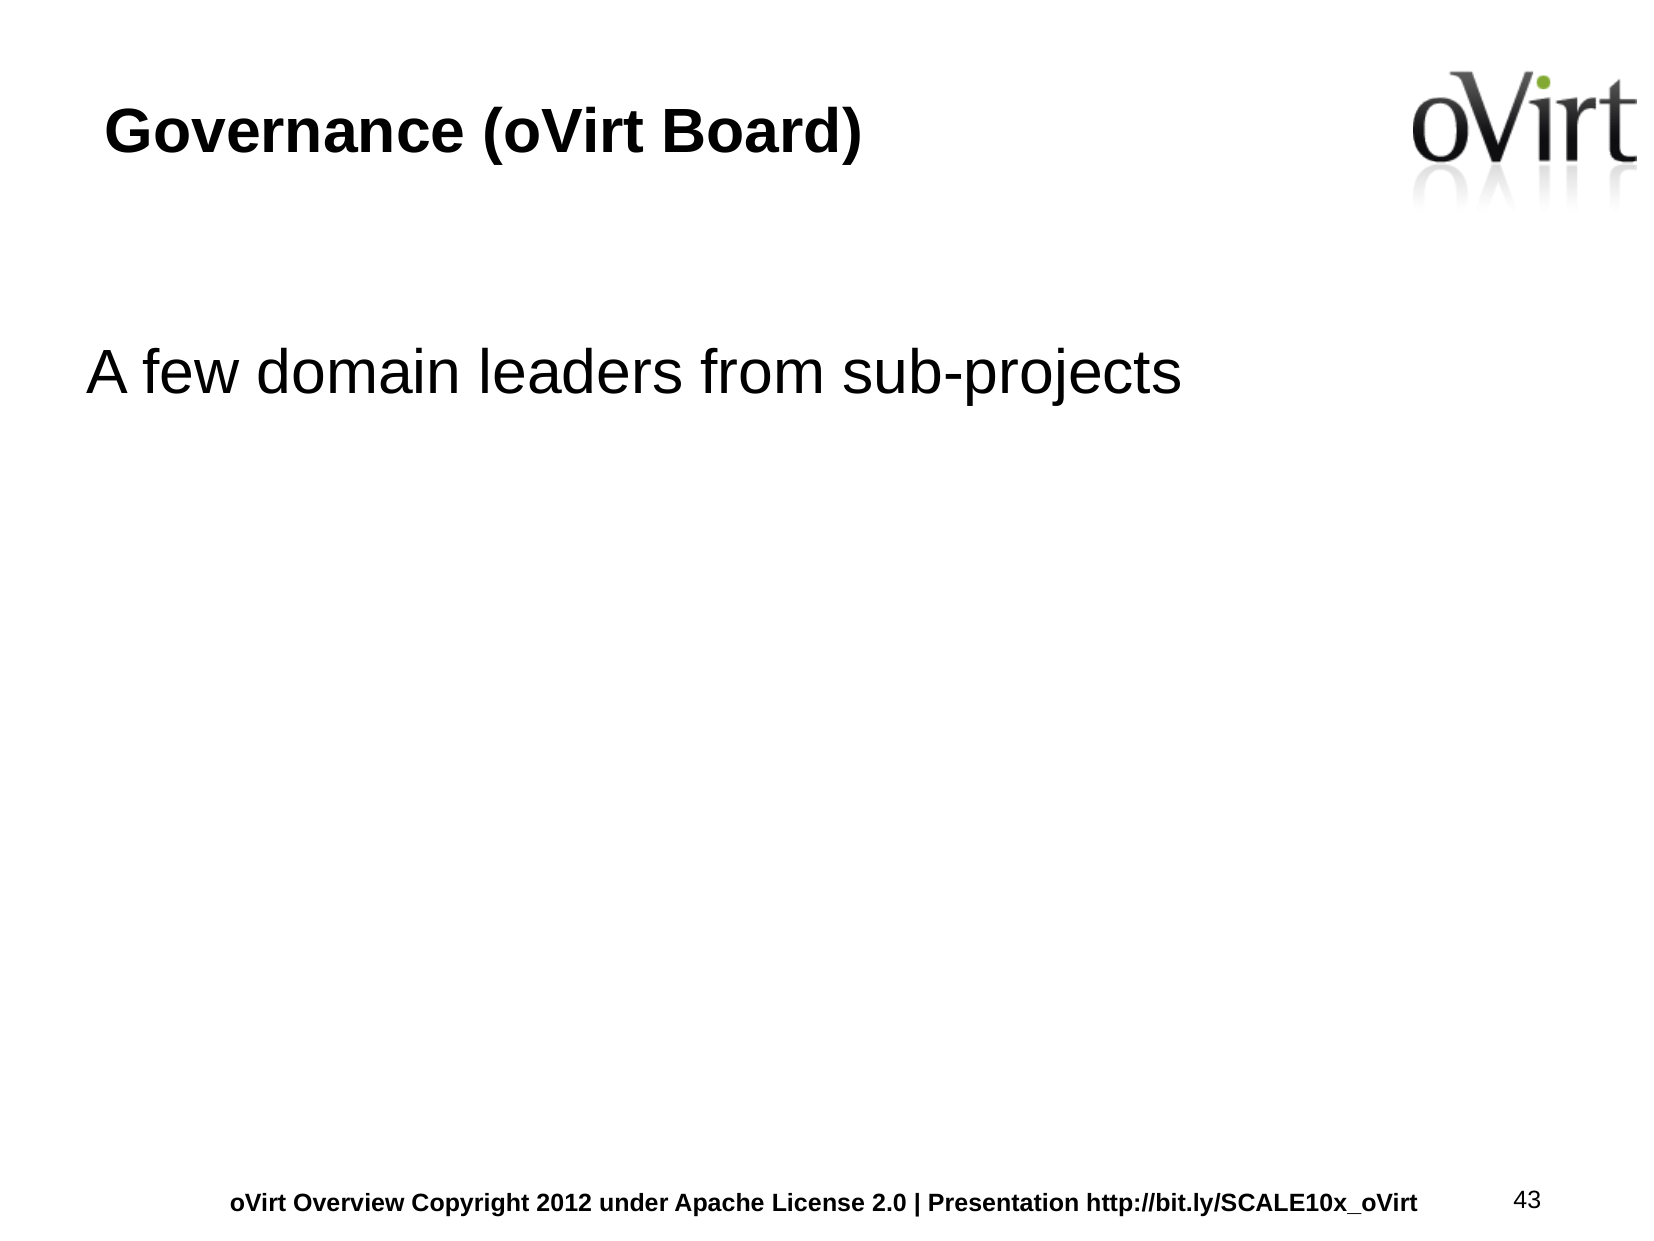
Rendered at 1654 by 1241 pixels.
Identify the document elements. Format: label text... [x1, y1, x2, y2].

picture [1413, 63, 1637, 212]
title Governance (oVirt Board) [82, 37, 1303, 226]
list A few domain leaders from sub-projects [86, 337, 1576, 451]
